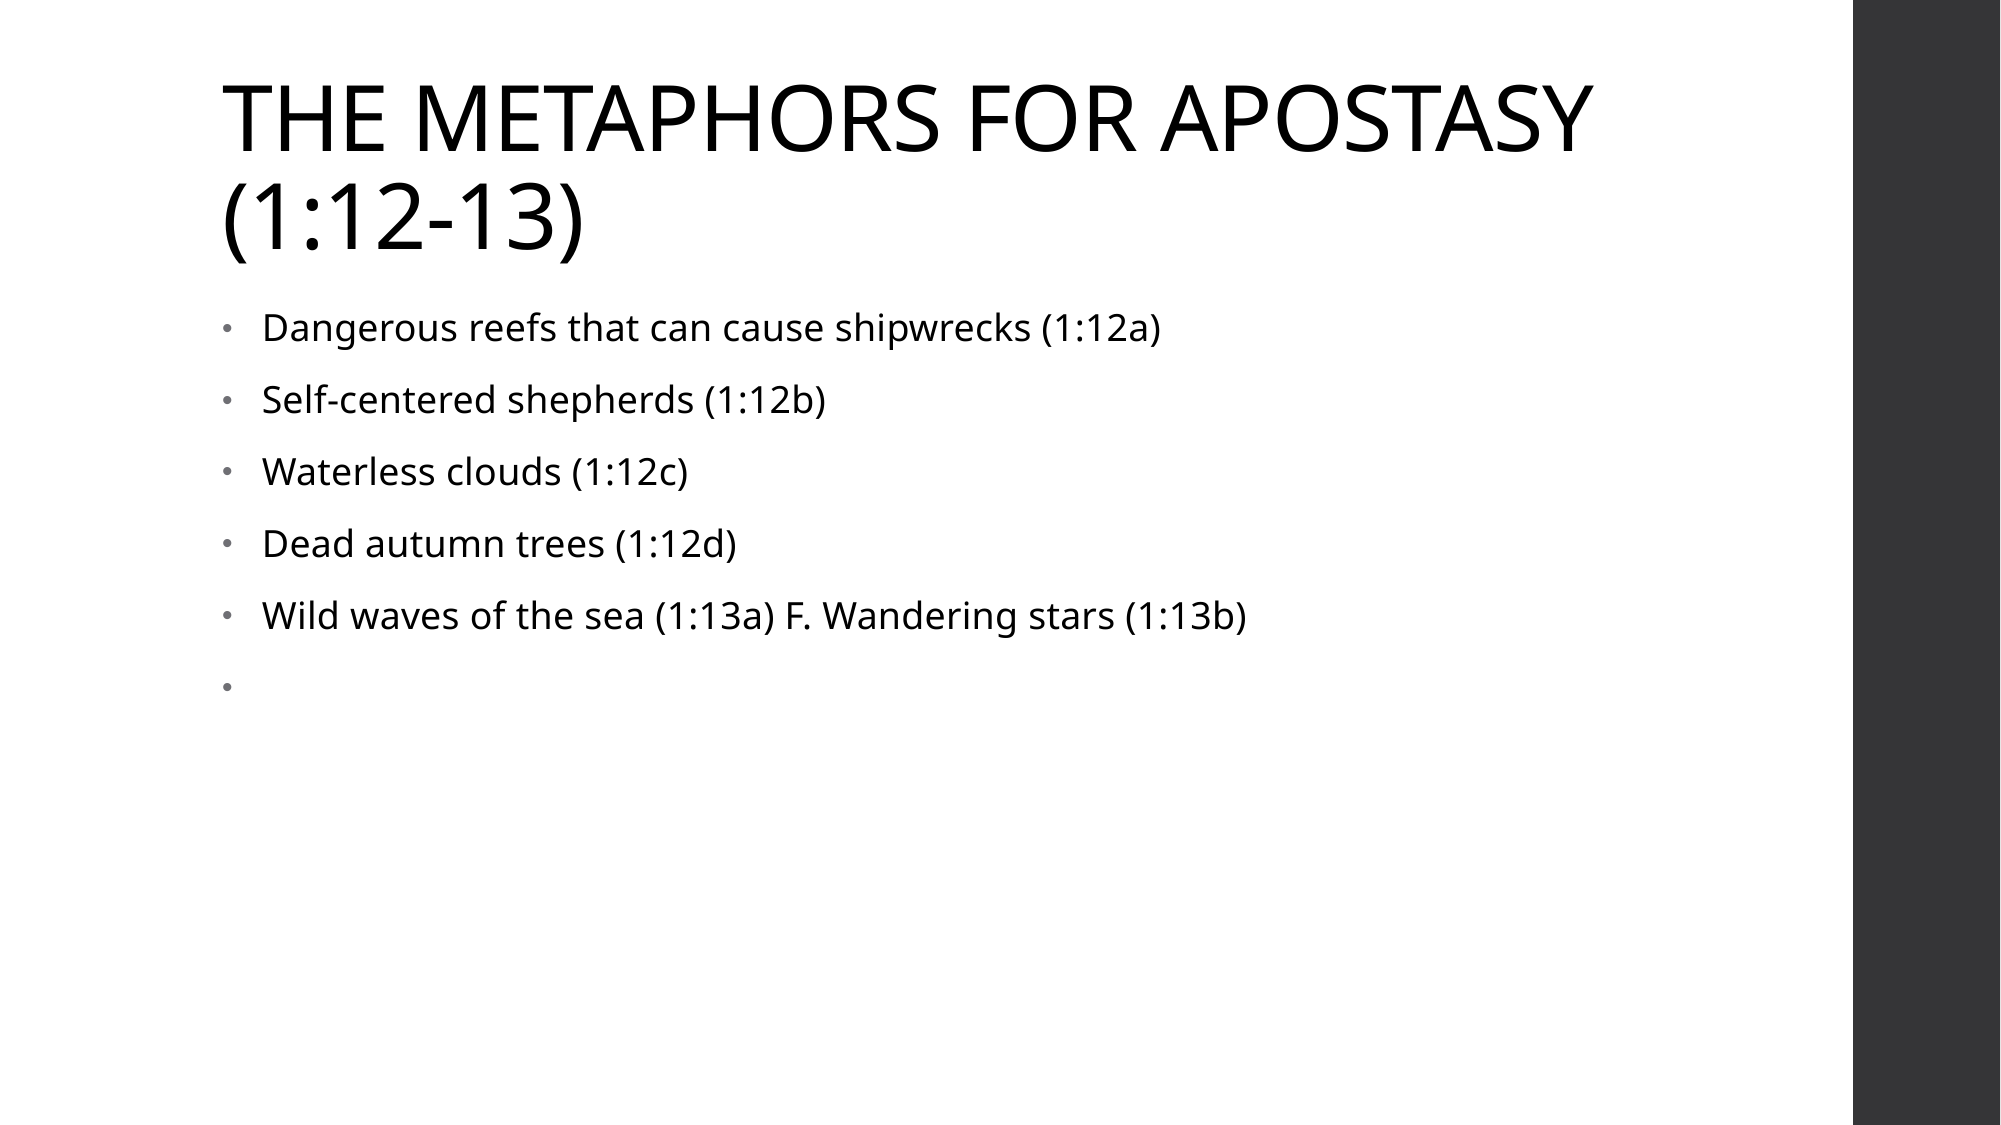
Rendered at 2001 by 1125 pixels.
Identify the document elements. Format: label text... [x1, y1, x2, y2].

title THE METAPHORS FOR APOSTASY (1:12-13) [206, 60, 1797, 278]
list Dangerous reefs that can cause shipwrecks (1:12a) Self-centered shepherds (1:12b) Waterless clouds (1:12c) Dead autumn trees (1:12d) Wild waves of the sea (1:13a) F. Wandering stars (1:13b) [206, 299, 1617, 1014]
